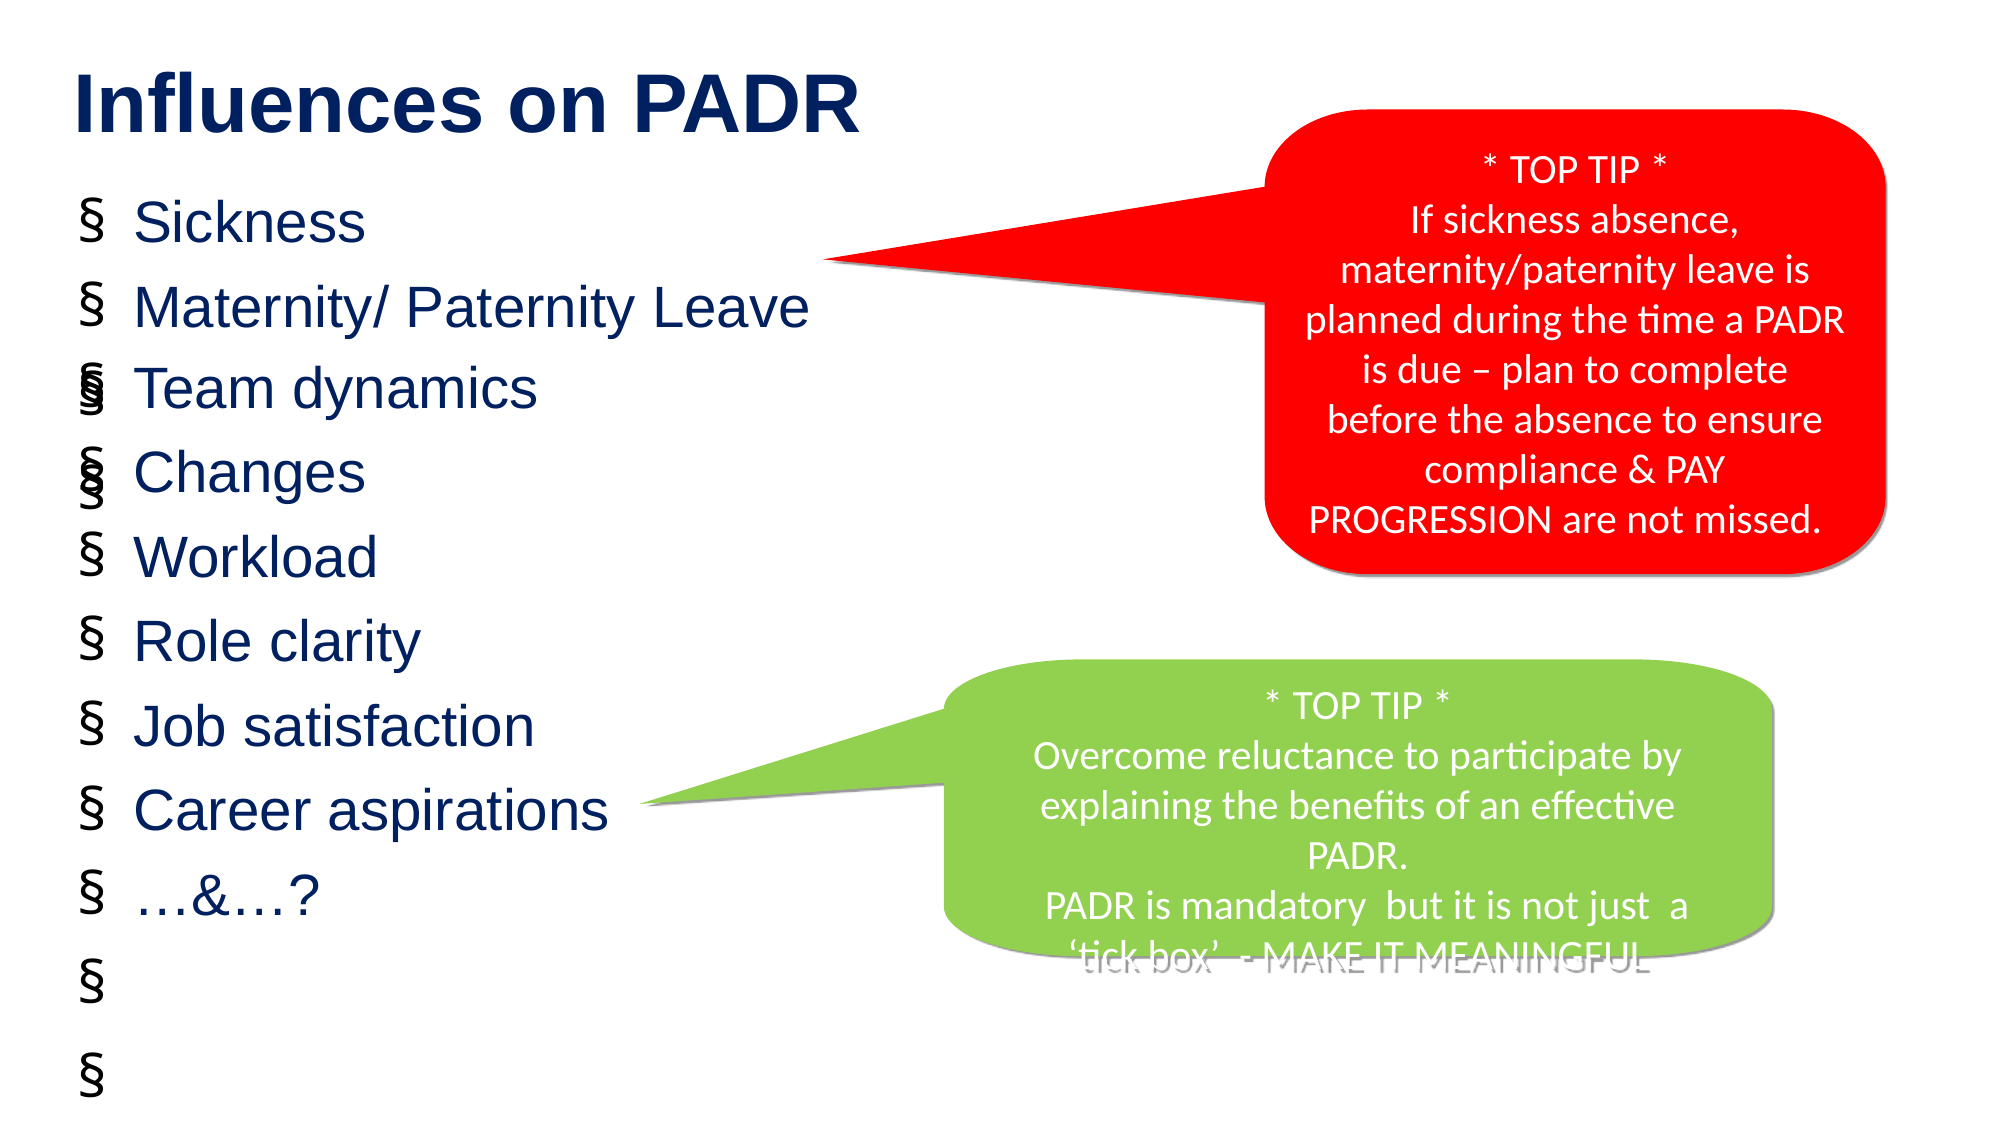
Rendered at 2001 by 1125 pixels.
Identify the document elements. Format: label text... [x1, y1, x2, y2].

title Influences on PADR [53, 41, 882, 178]
text_box * TOP TIP * If sickness absence, maternity/paternity leave is planned during the time a PADR is due – plan to complete before the absence to ensure compliance & PAY PROGRESSION are not missed. [822, 109, 1886, 575]
text_box Team dynamics Changes Workload Role clarity Job satisfaction Career aspirations …&…? [62, 342, 882, 1122]
text_box * TOP TIP * Overcome reluctance to participate by explaining the benefits of an effective PADR. PADR is mandatory but it is not just a ‘tick box’ - MAKE IT MEANINGFUL [882, 659, 1772, 957]
list Sickness Maternity/ Paternity Leave [62, 177, 882, 342]
